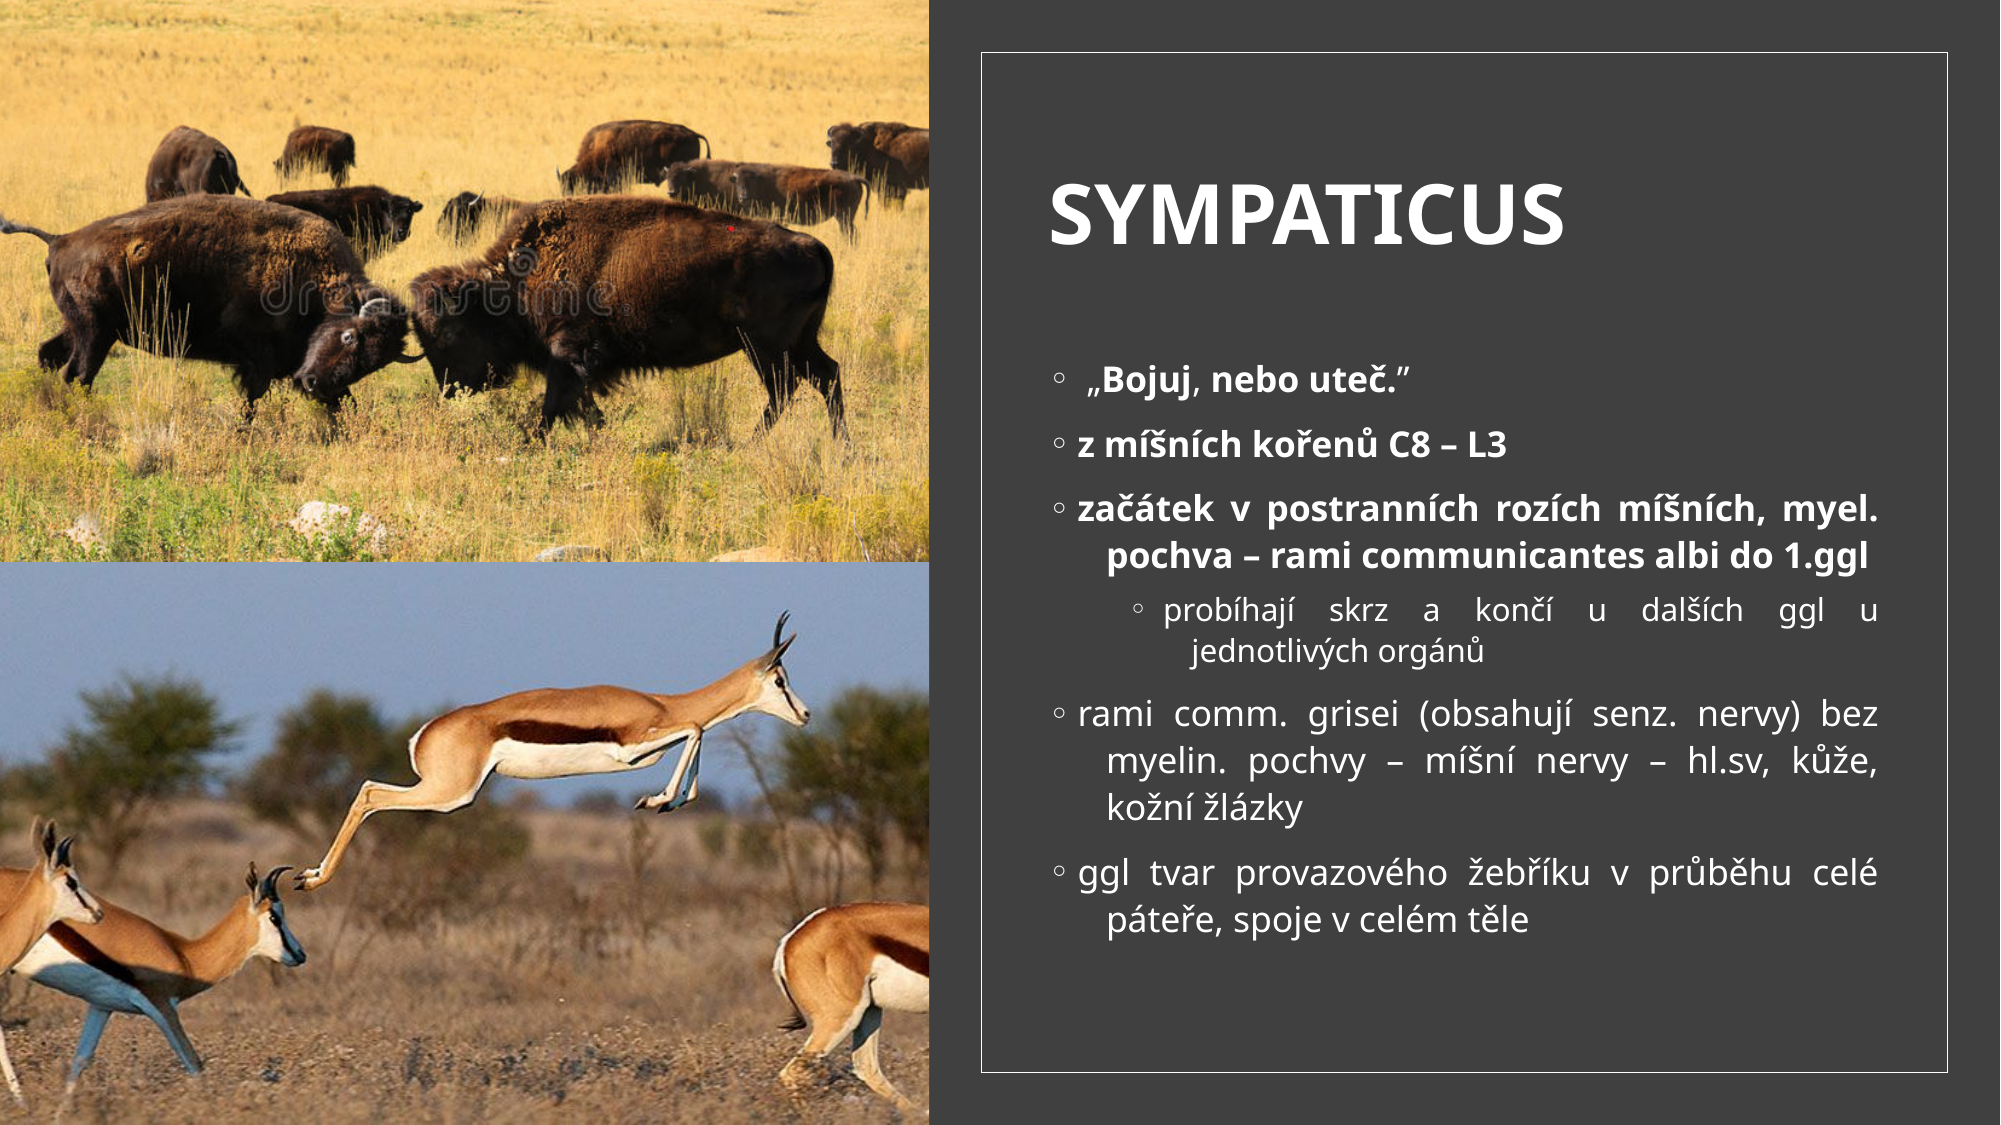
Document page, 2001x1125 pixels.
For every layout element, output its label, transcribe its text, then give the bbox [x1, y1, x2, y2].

text_box [929, 0, 2000, 1125]
list „Bojuj, nebo uteč.” z míšních kořenů C8 – L3 začátek v postranních rozích míšních, myel. pochva – rami communicantes albi do 1.ggl probíhají skrz a končí u dalších ggl u jednotlivých orgánů rami comm. grisei (obsahují senz. nervy) bez myelin. pochvy – míšní nervy – hl.sv, kůže, kožní žlázky ggl tvar provazového žebříku v průběhu celé páteře, spoje v celém těle [1034, 345, 1895, 991]
title SYMPATICUS [1034, 105, 1895, 331]
picture [0, 0, 930, 1125]
